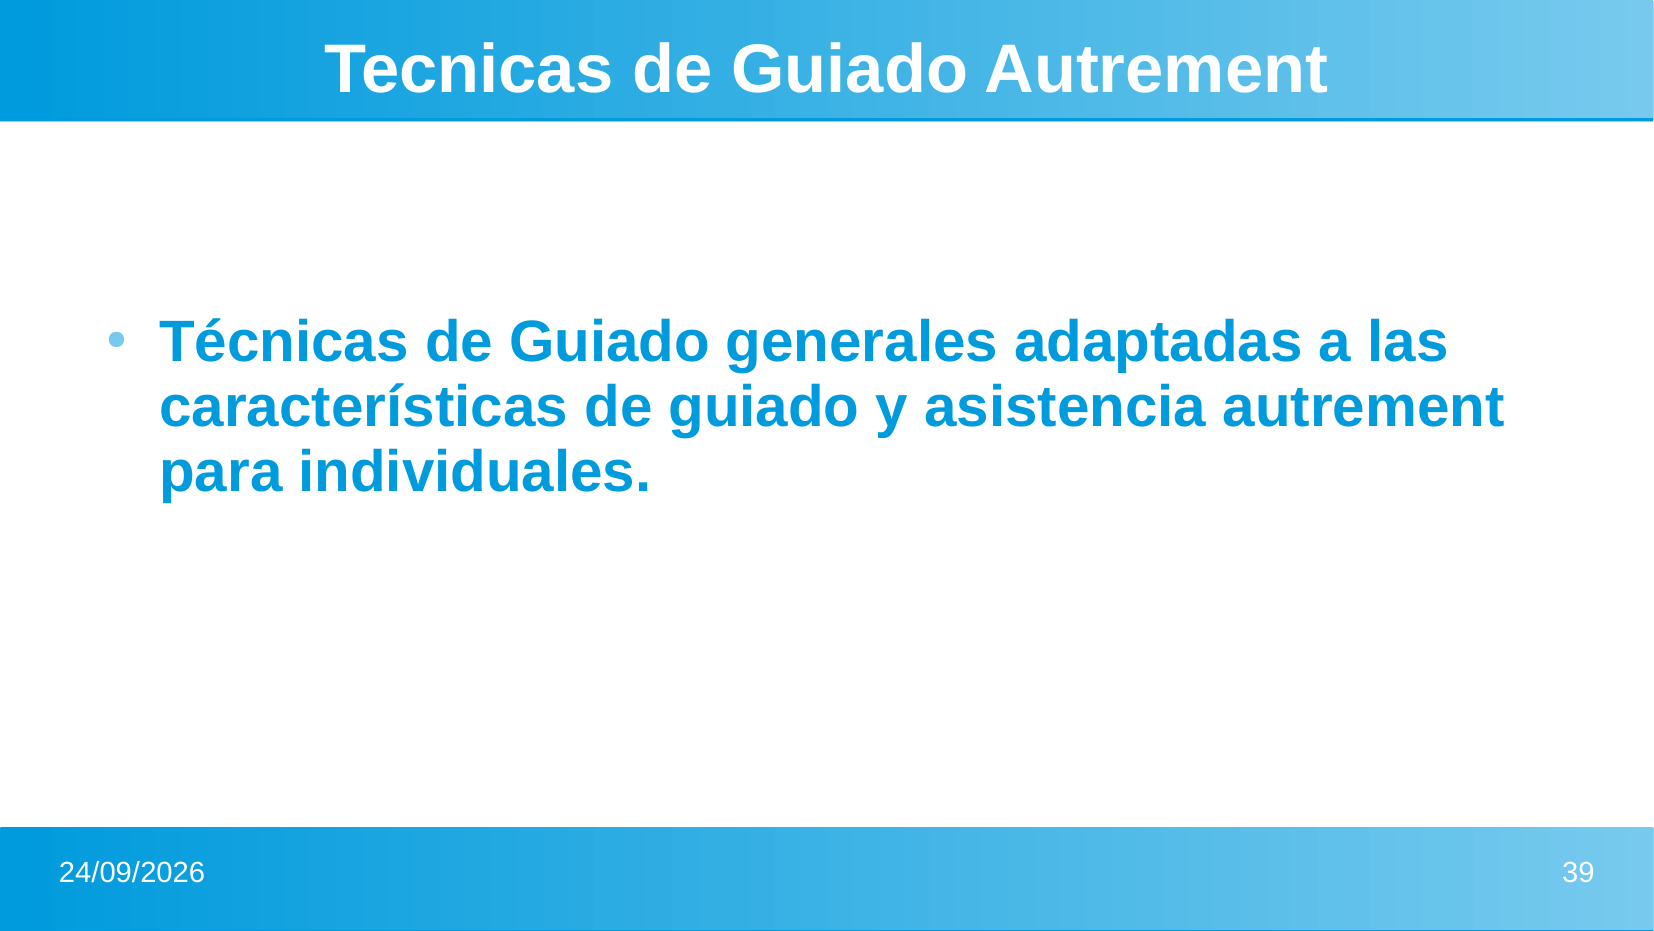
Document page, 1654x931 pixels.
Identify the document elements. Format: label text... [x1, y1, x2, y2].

list Técnicas de Guiado generales adaptadas a las características de guiado y asistencia autrement para individuales. [88, 308, 1595, 591]
title Tecnicas de Guiado Autrement [58, 29, 1595, 108]
